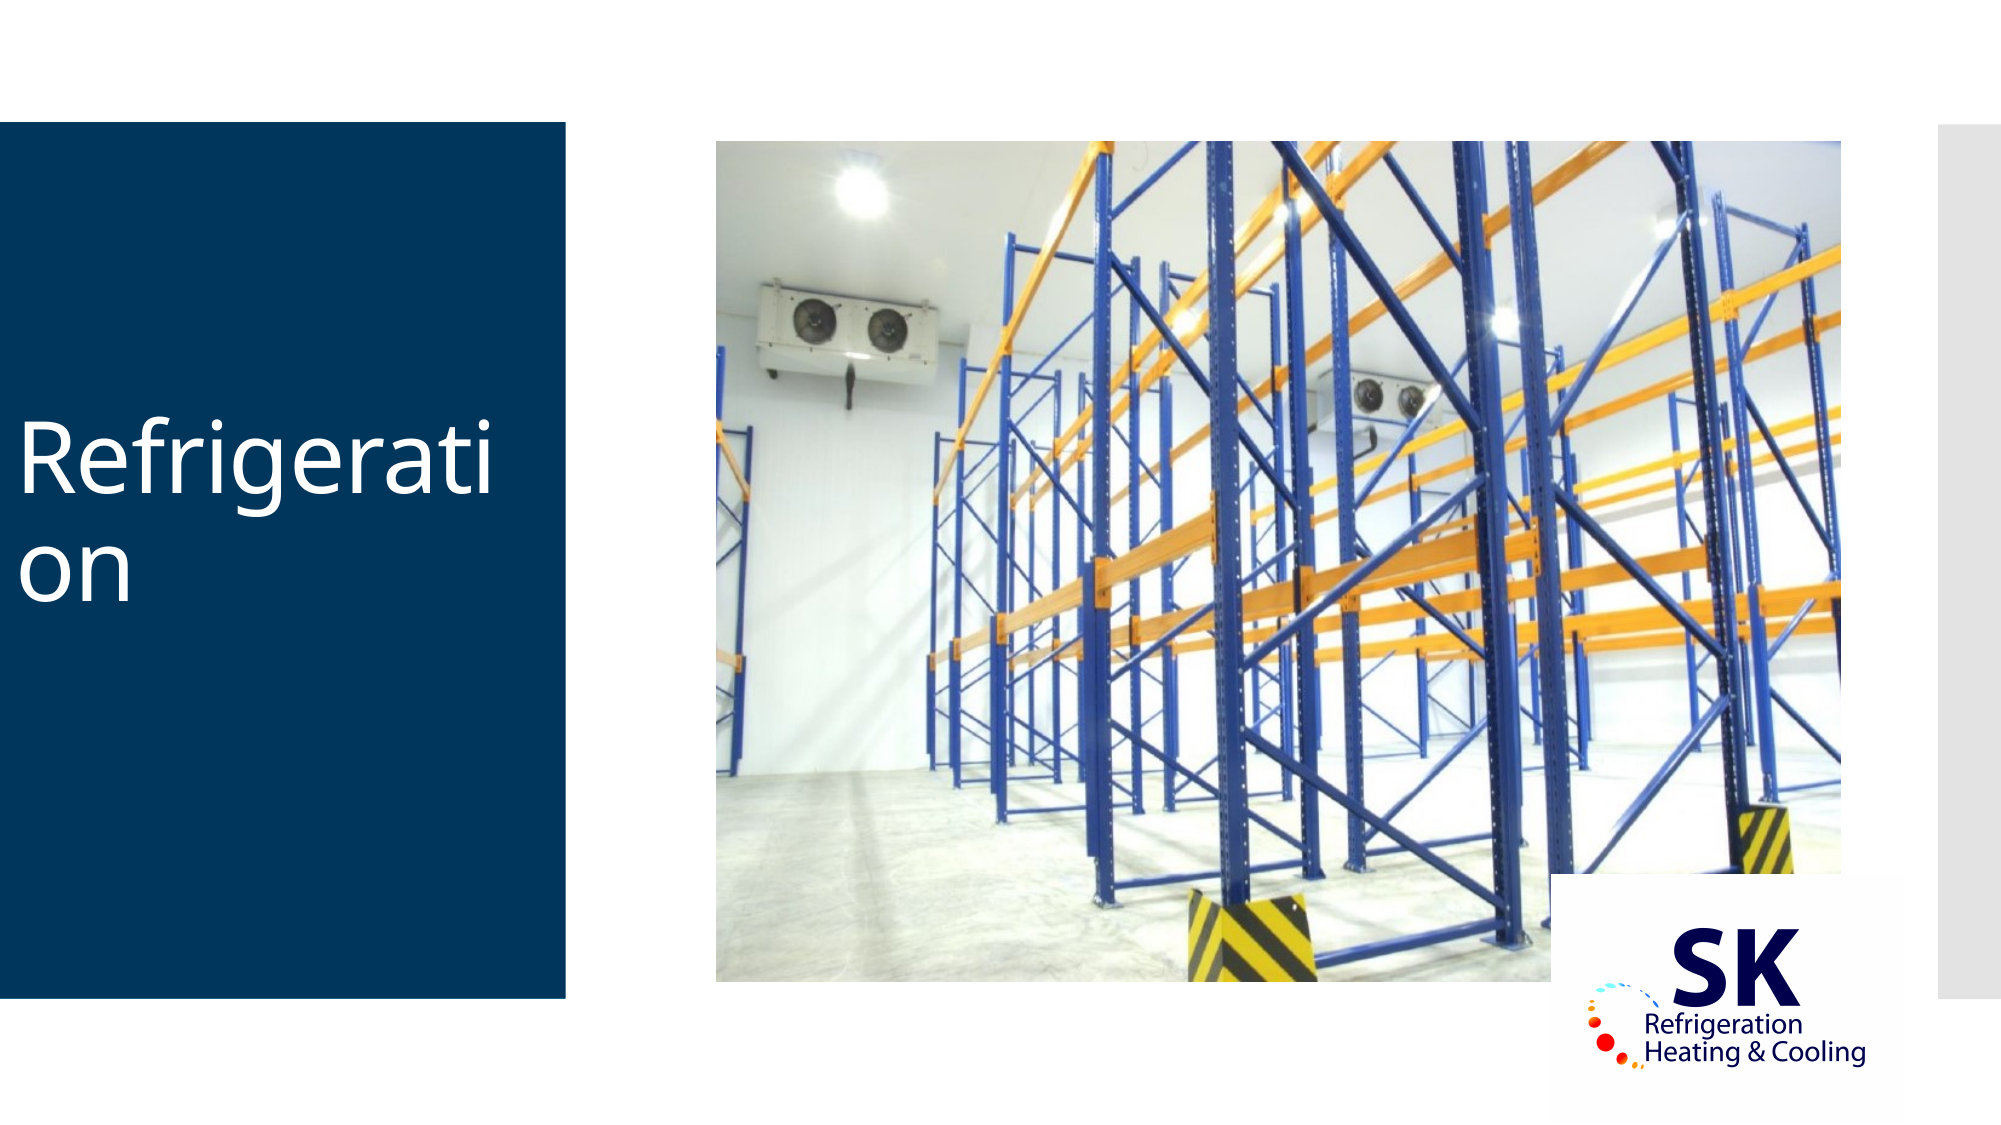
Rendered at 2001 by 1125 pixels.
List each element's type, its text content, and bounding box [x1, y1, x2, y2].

title Refrigeration [0, 122, 566, 999]
picture [716, 141, 1904, 1123]
